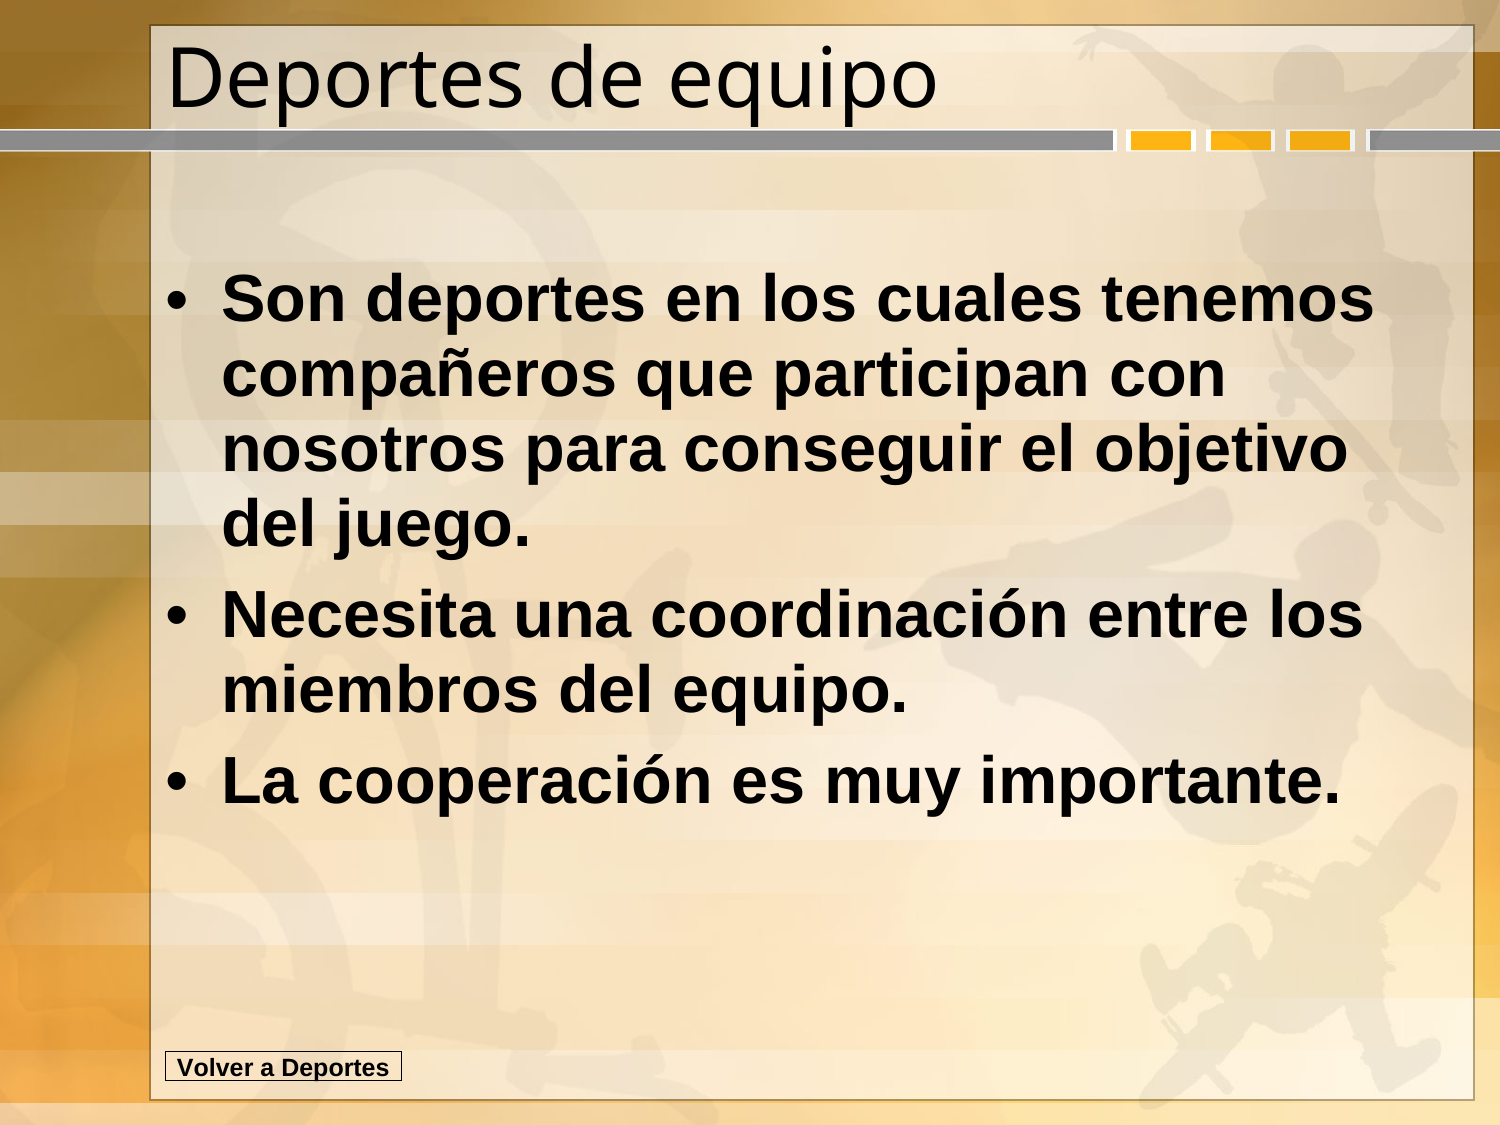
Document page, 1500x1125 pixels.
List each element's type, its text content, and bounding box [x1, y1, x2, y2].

picture [0, 0, 1500, 1125]
text_box Volver a Deportes [165, 1051, 402, 1081]
title Deportes de equipo [149, 0, 1463, 151]
list Son deportes en los cuales tenemos compañeros que participan con nosotros para conseguir el objetivo del juego. Necesita una coordinación entre los miembros del equipo. La cooperación es muy importante. [149, 162, 1463, 1051]
